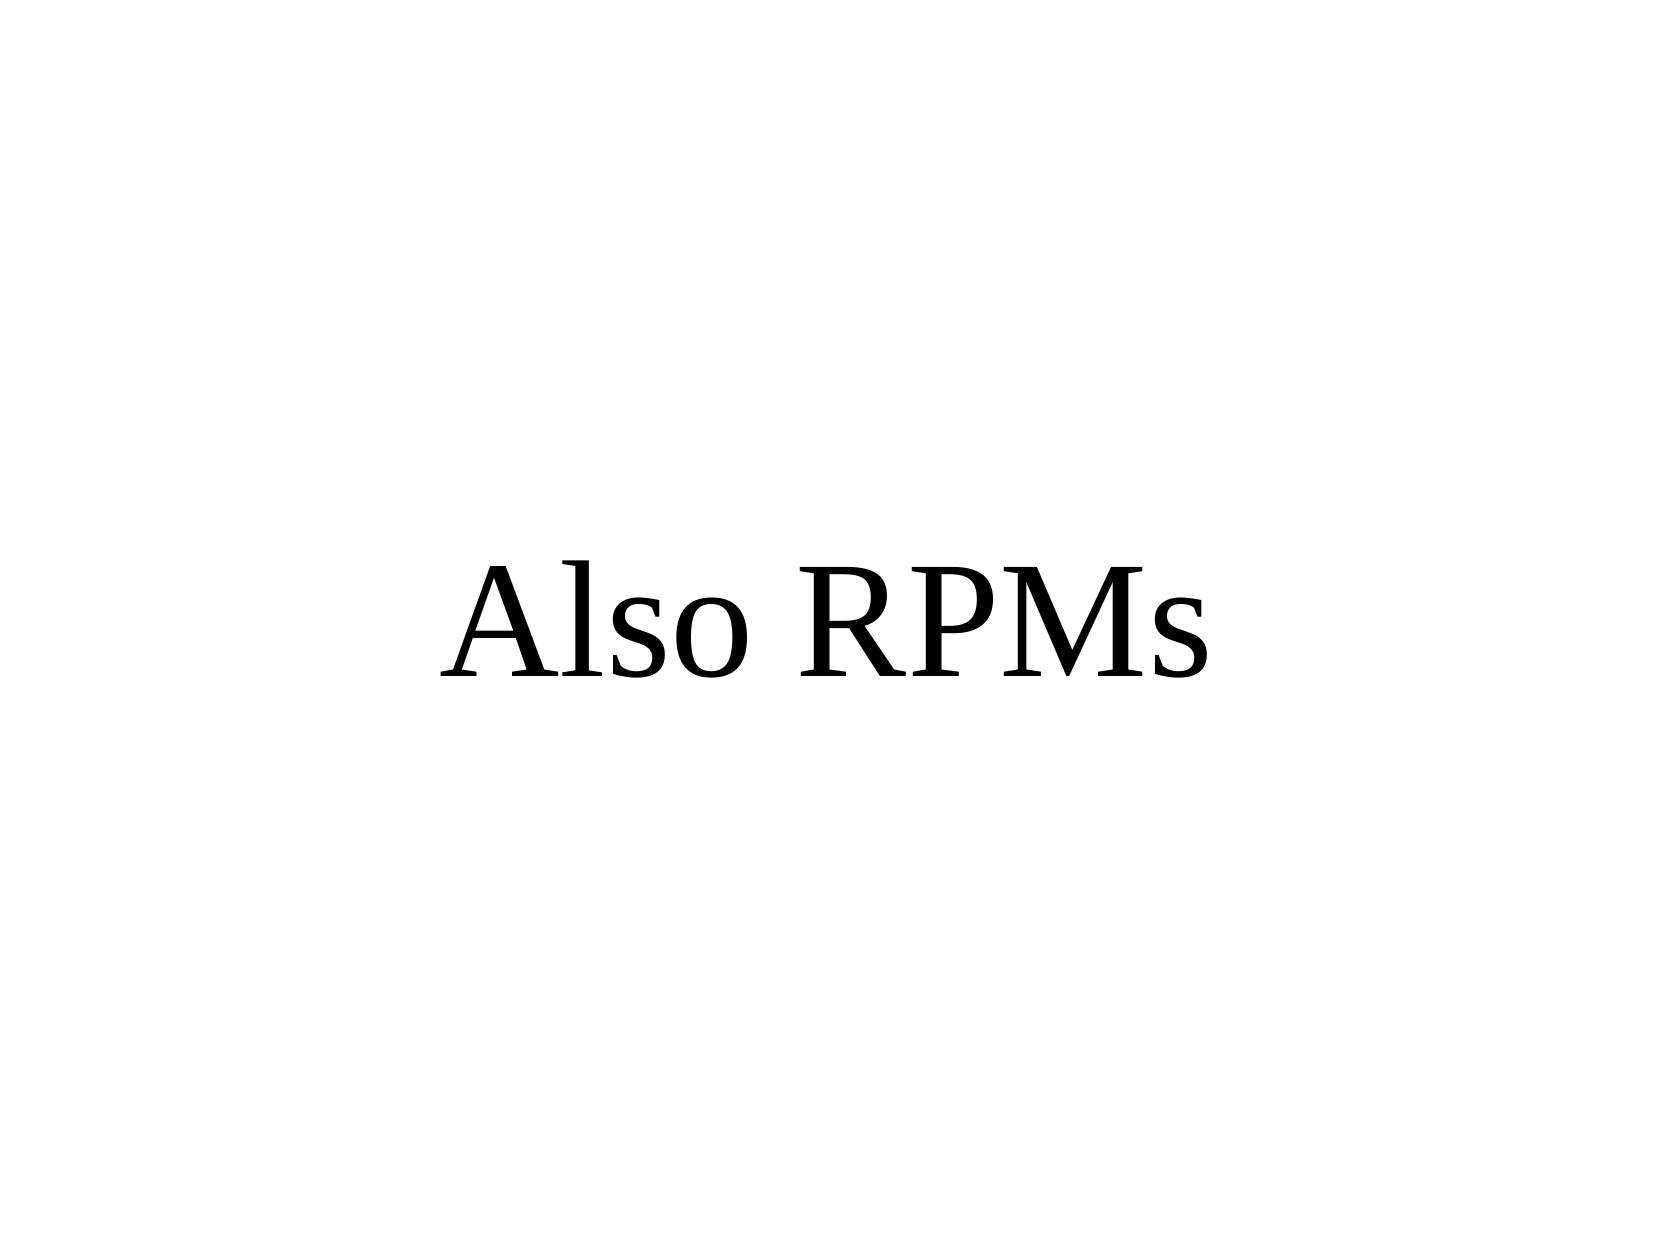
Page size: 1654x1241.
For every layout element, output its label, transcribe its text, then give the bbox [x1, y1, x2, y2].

title Also RPMs [0, 516, 1654, 724]
